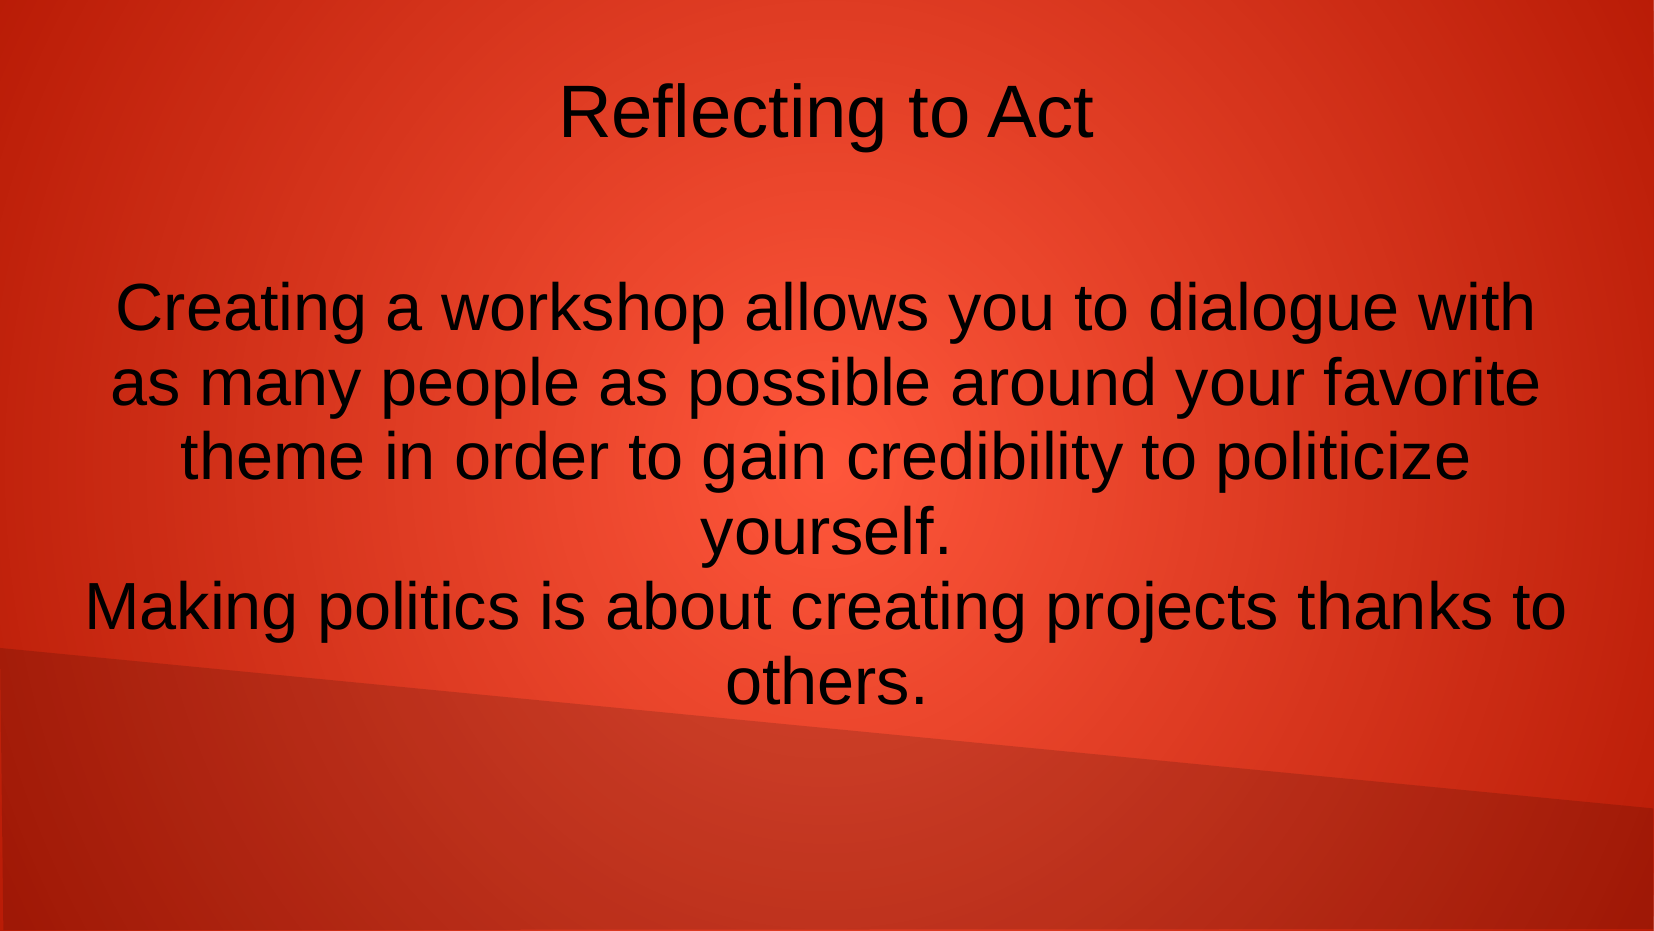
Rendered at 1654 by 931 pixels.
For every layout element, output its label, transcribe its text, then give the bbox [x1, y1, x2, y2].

title Reflecting to Act [82, 35, 1571, 189]
subtitle Creating a workshop allows you to dialogue with as many people as possible around your favorite theme in order to gain credibility to politicize yourself. Making politics is about creating projects thanks to others. [82, 224, 1571, 764]
